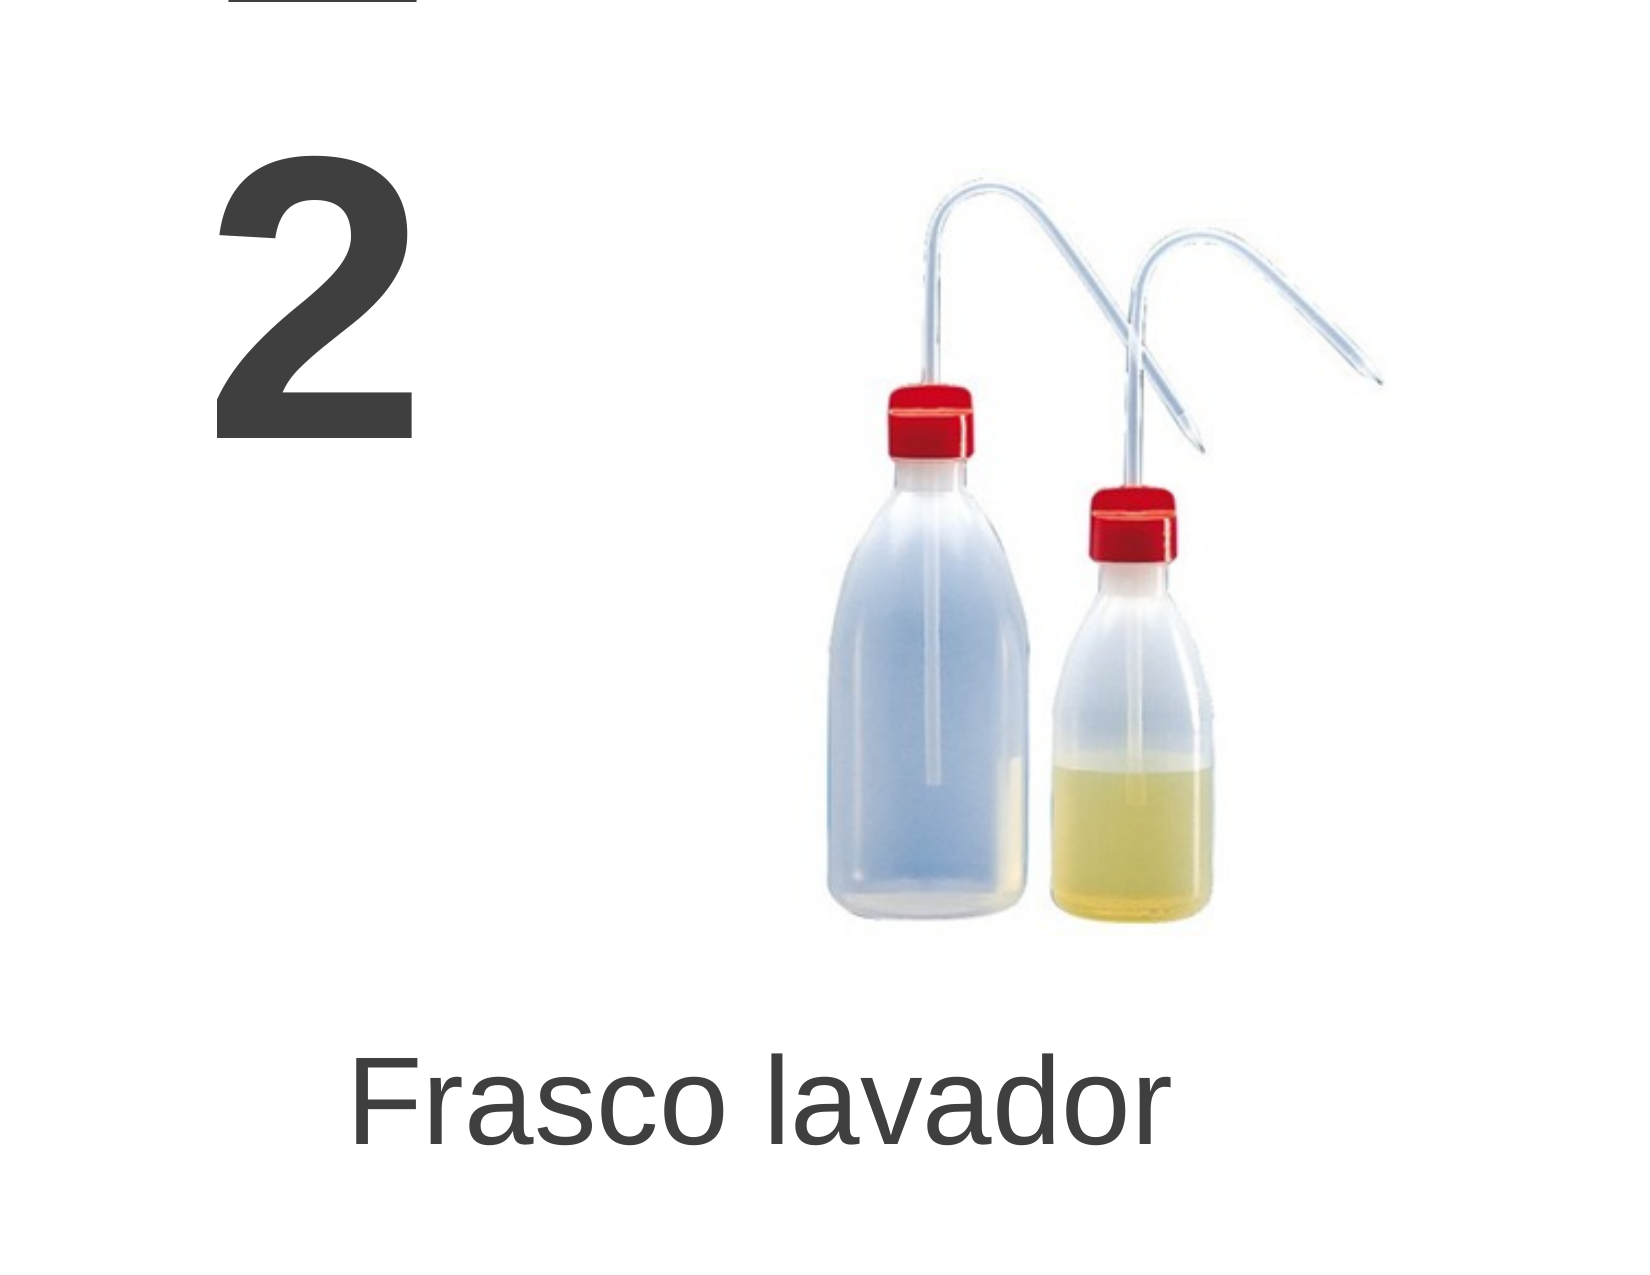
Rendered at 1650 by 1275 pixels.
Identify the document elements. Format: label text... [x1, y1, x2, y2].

picture [585, 167, 1494, 937]
text_box Frasco lavador [223, 1012, 1297, 1179]
text_box 12 [91, 83, 541, 534]
